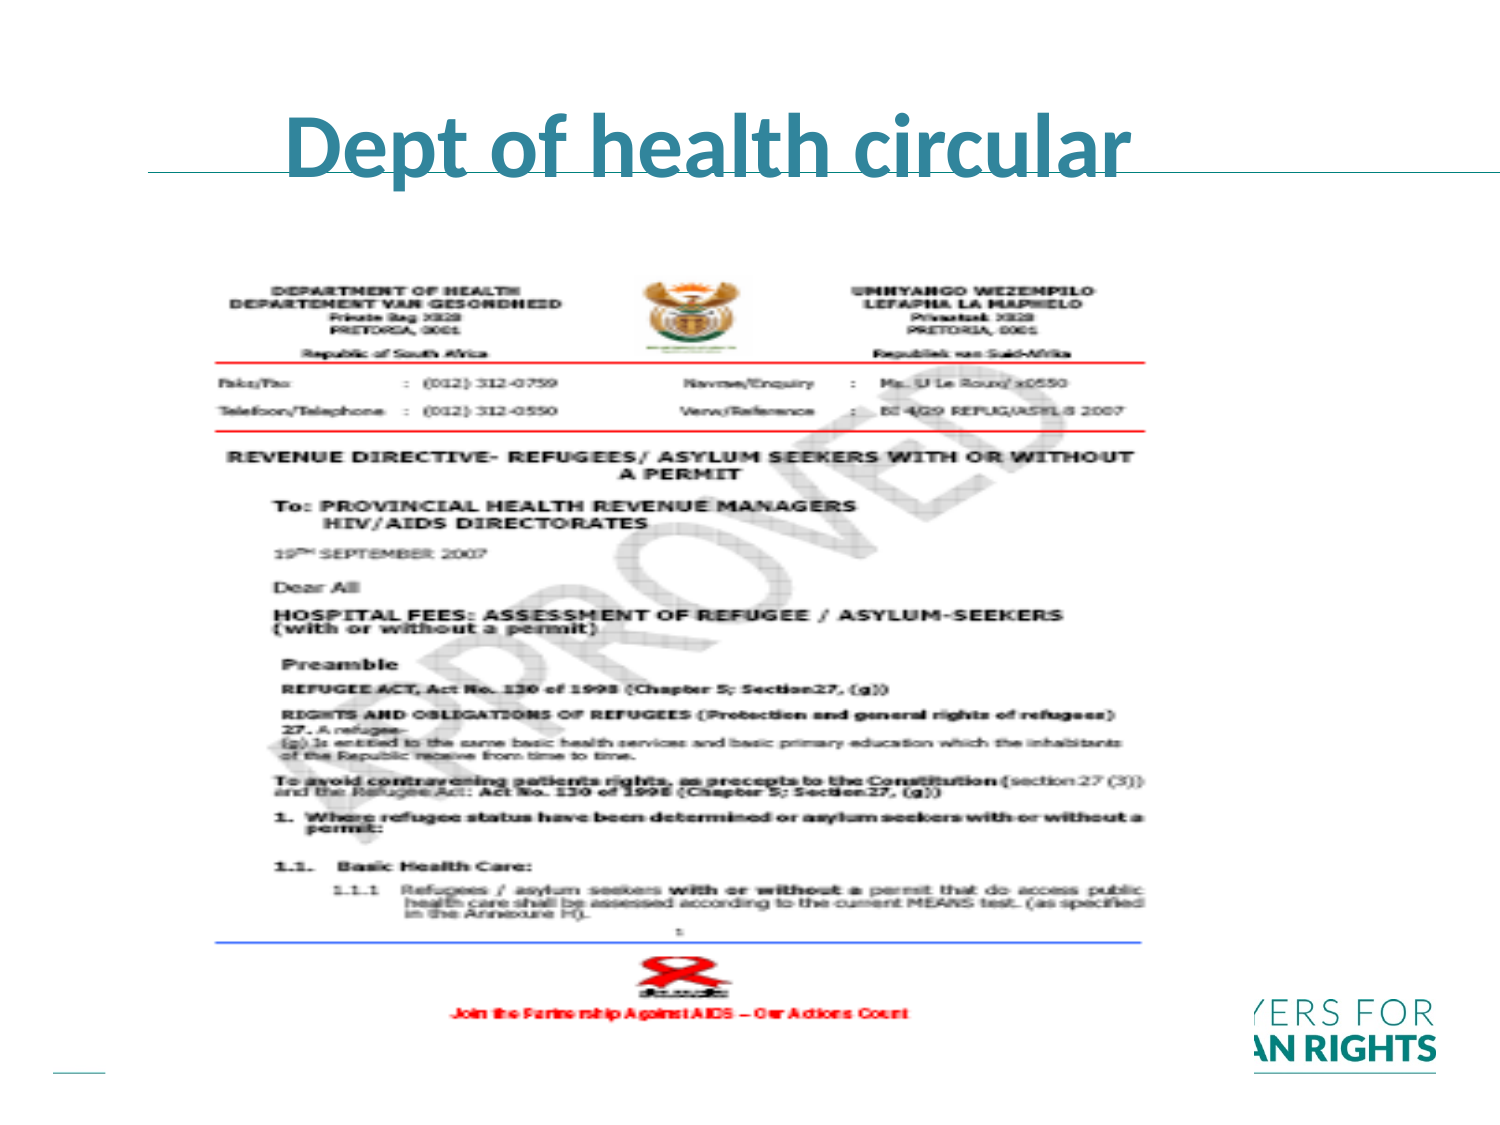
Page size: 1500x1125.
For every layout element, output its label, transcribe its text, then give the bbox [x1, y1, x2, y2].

title Dept of health circular [123, 78, 1296, 197]
picture [53, 234, 1436, 1090]
